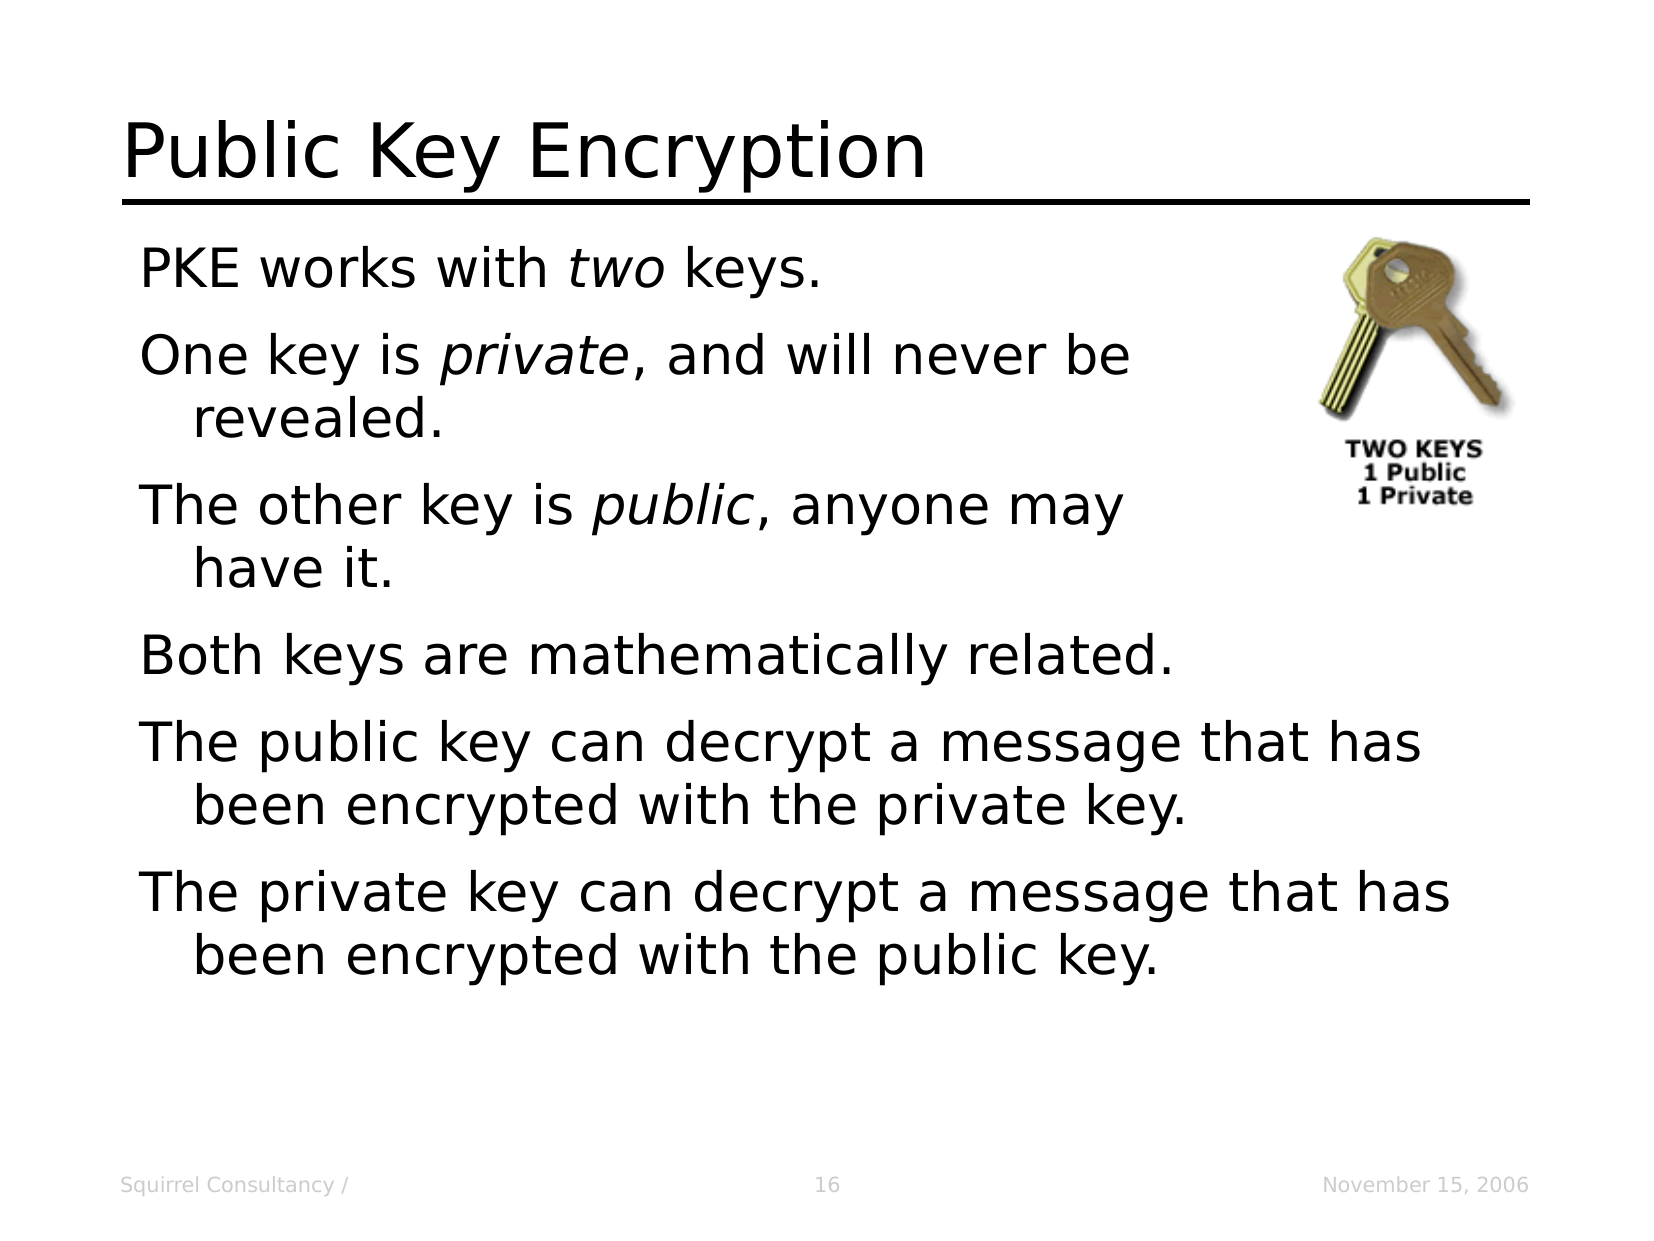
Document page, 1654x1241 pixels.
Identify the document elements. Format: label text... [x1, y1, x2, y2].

picture [1299, 228, 1524, 520]
title Public Key Encryption [121, 102, 1534, 200]
list PKE works with two keys. One key is private, and will never be revealed. The other key is public, anyone may have it. Both keys are mathematically related. The public key can decrypt a message that has been encrypted with the private key. The private key can decrypt a message that has been encrypted with the public key. [121, 237, 1536, 1141]
